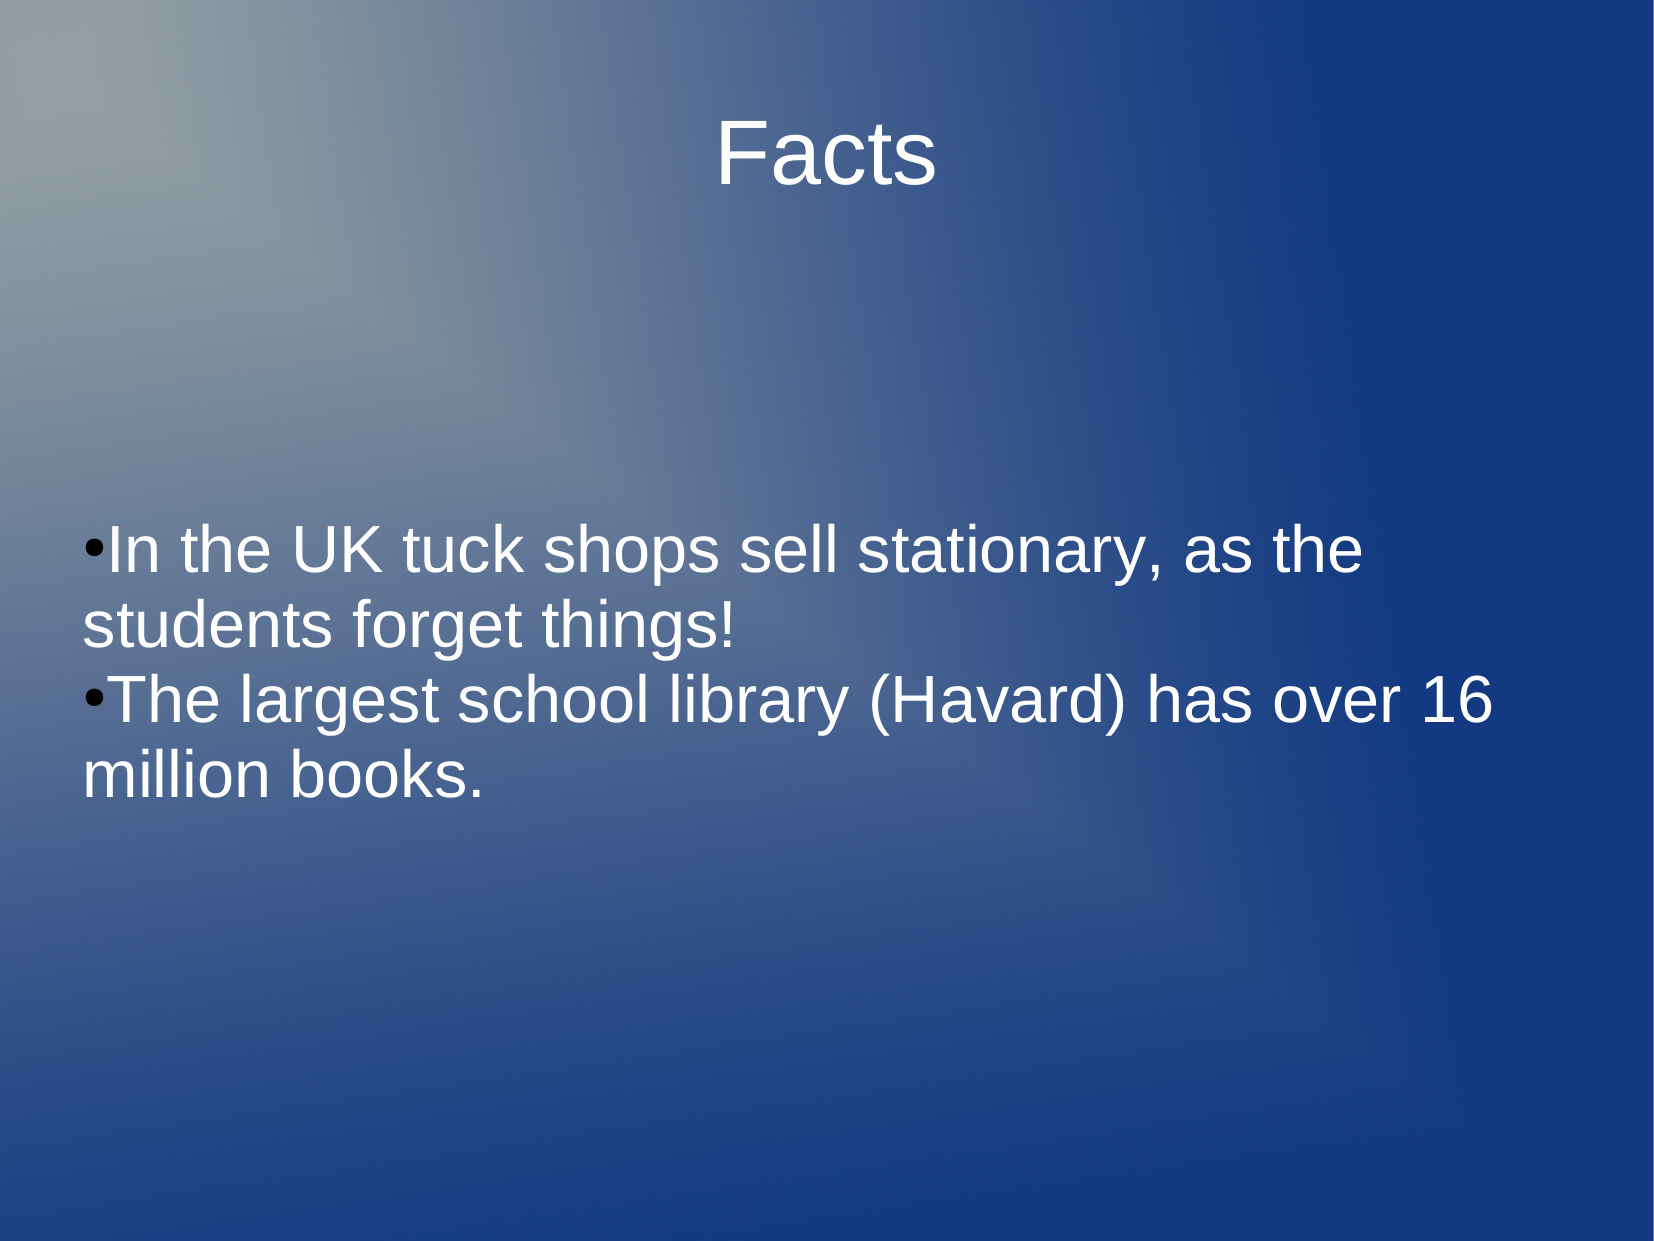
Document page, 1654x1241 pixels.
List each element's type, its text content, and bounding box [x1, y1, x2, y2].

title Facts [82, 49, 1571, 257]
picture [0, 0, 1654, 1241]
subtitle In the UK tuck shops sell stationary, as the students forget things! The largest school library (Havard) has over 16 million books. [82, 290, 1571, 1109]
